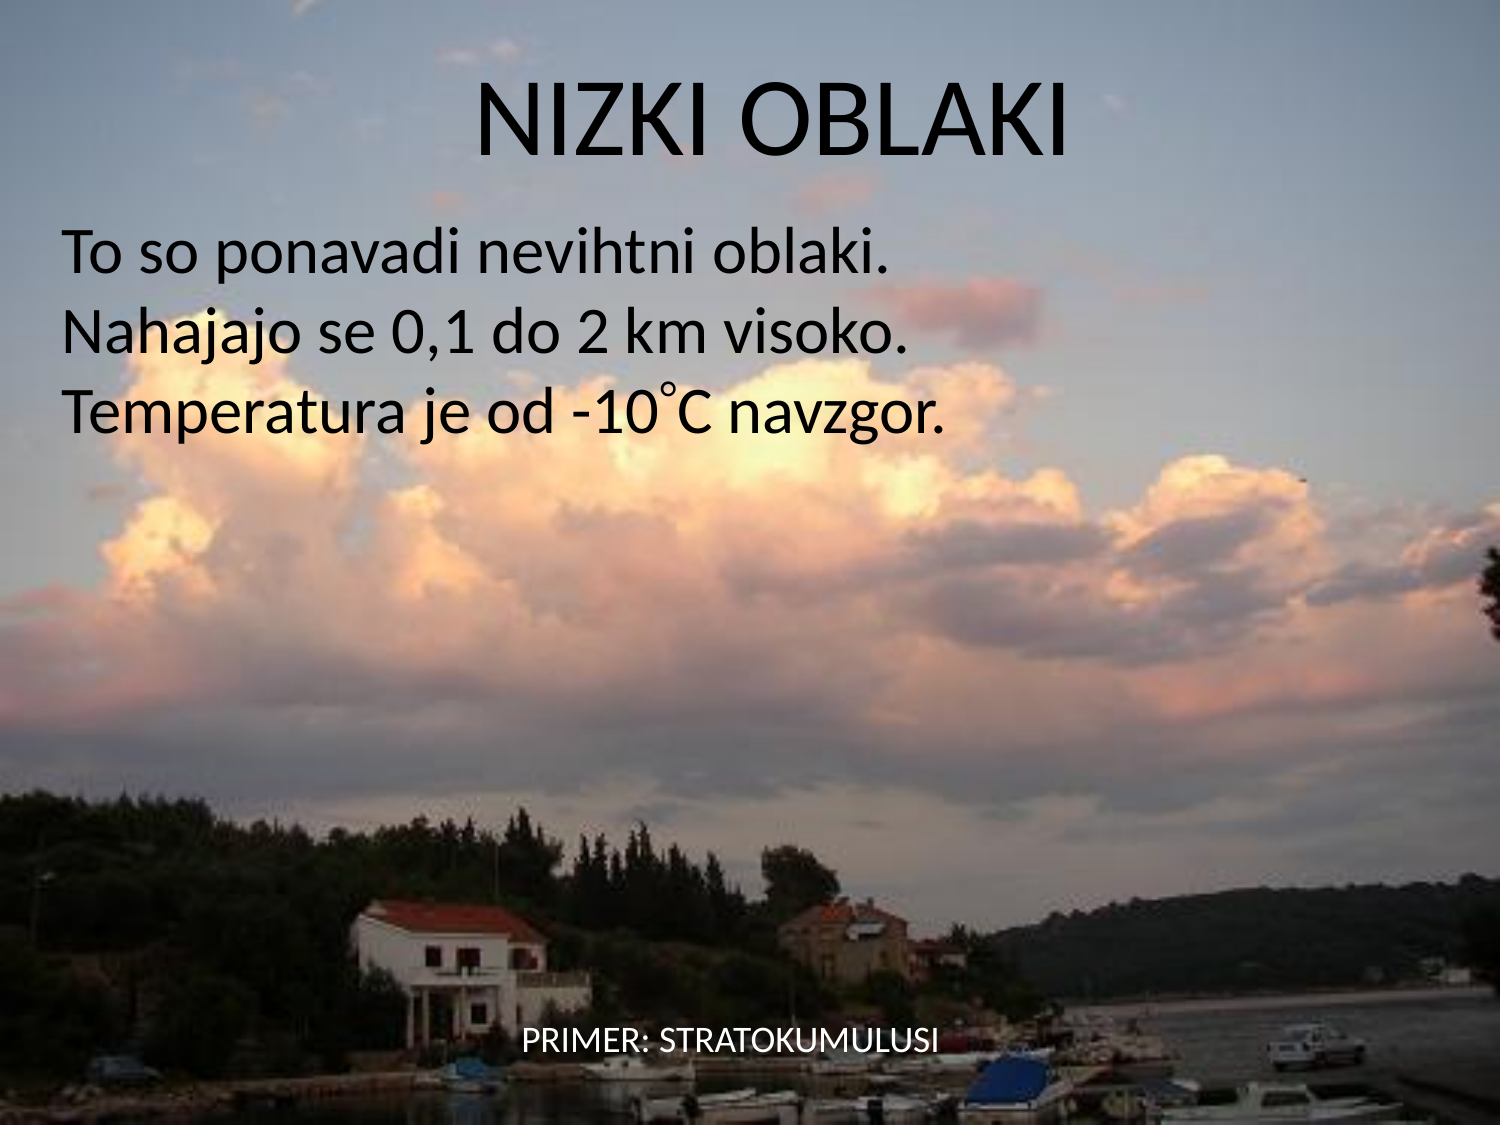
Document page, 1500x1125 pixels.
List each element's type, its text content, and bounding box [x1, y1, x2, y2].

text_box NIZKI OBLAKI [292, 35, 1254, 185]
text_box To so ponavadi nevihtni oblaki. Nahajajo se 0,1 do 2 km visoko. Temperatura je od -10C navzgor. [46, 199, 1500, 454]
picture [0, 0, 1500, 1125]
text_box PRIMER: STRATOKUMULUSI [506, 1007, 956, 1068]
